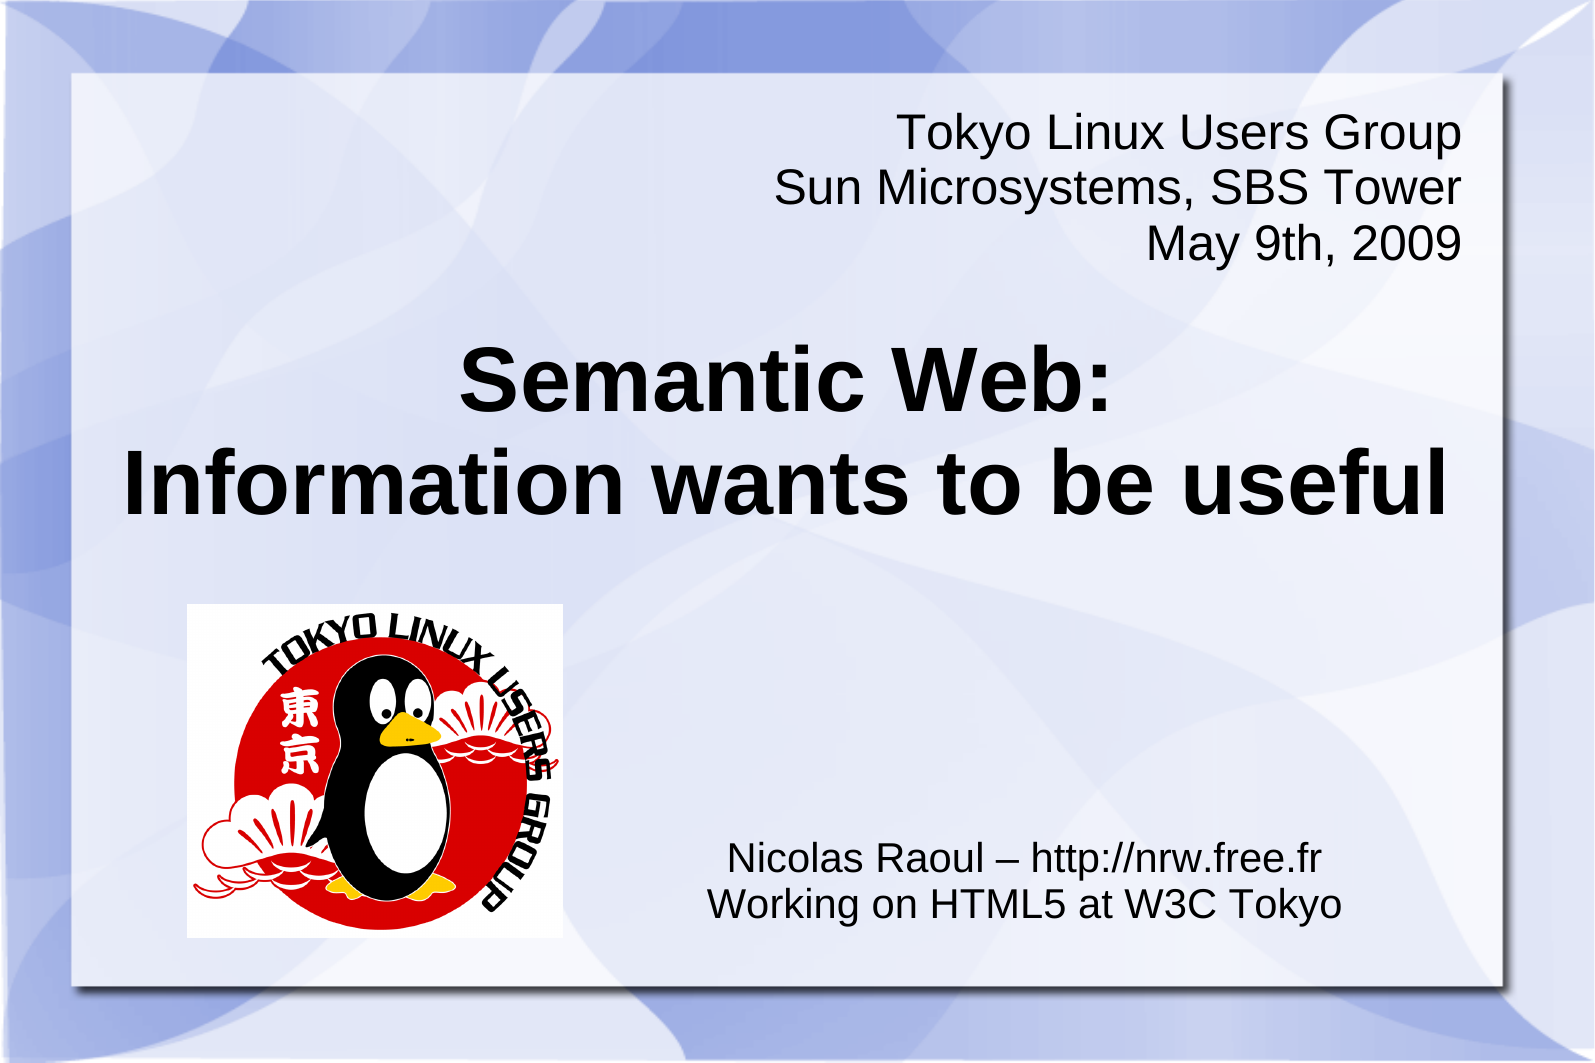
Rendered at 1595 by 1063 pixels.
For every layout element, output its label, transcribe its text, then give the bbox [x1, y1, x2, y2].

subtitle Nicolas Raoul – http://nrw.free.fr Working on HTML5 at W3C Tokyo [562, 787, 1488, 976]
text_box Tokyo Linux Users Group Sun Microsystems, SBS Tower May 9th, 2009 [712, 94, 1463, 281]
title Semantic Web: Information wants to be useful [75, 300, 1501, 563]
picture [0, 0, 1595, 1063]
